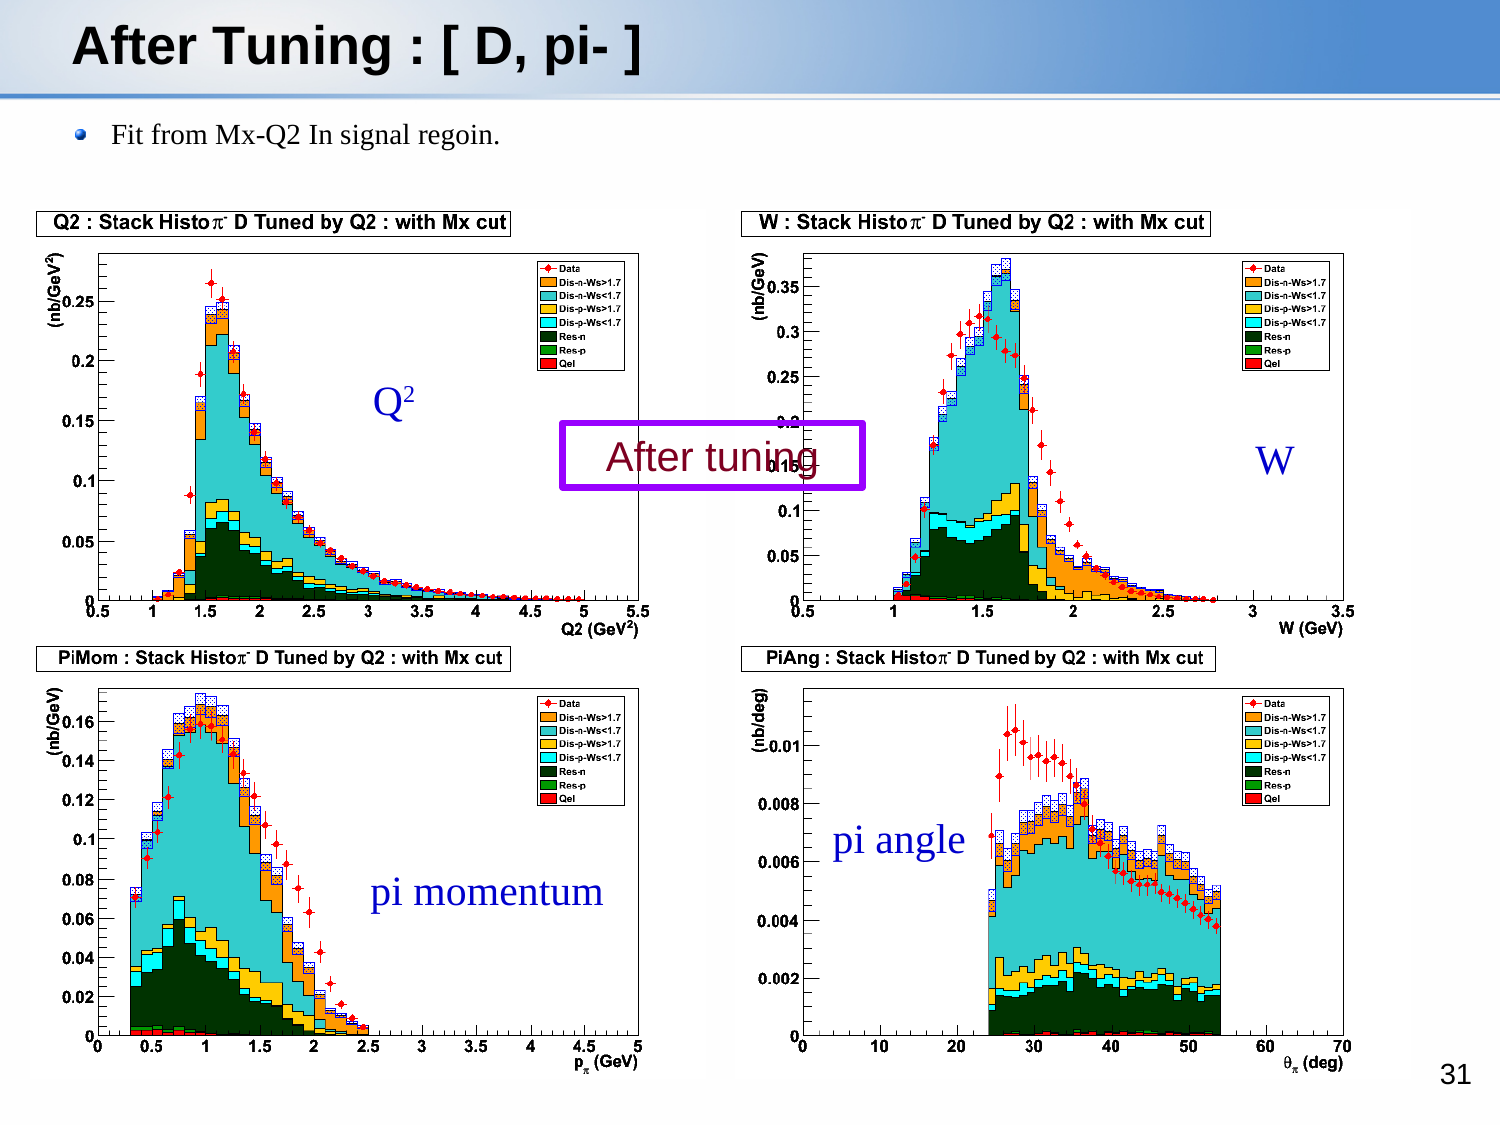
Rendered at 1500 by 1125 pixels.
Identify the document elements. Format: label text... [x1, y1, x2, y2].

text_box pi momentum [337, 855, 638, 921]
list Fit from Mx-Q2 In signal regoin. [75, 118, 1388, 152]
text_box pi angle [749, 804, 1050, 870]
picture [0, 0, 1500, 1125]
title After Tuning : [ D, pi- ] [37, 0, 1436, 96]
text_box W [1125, 425, 1426, 491]
text_box After tuning [562, 422, 863, 488]
text_box Q2 [300, 366, 488, 432]
